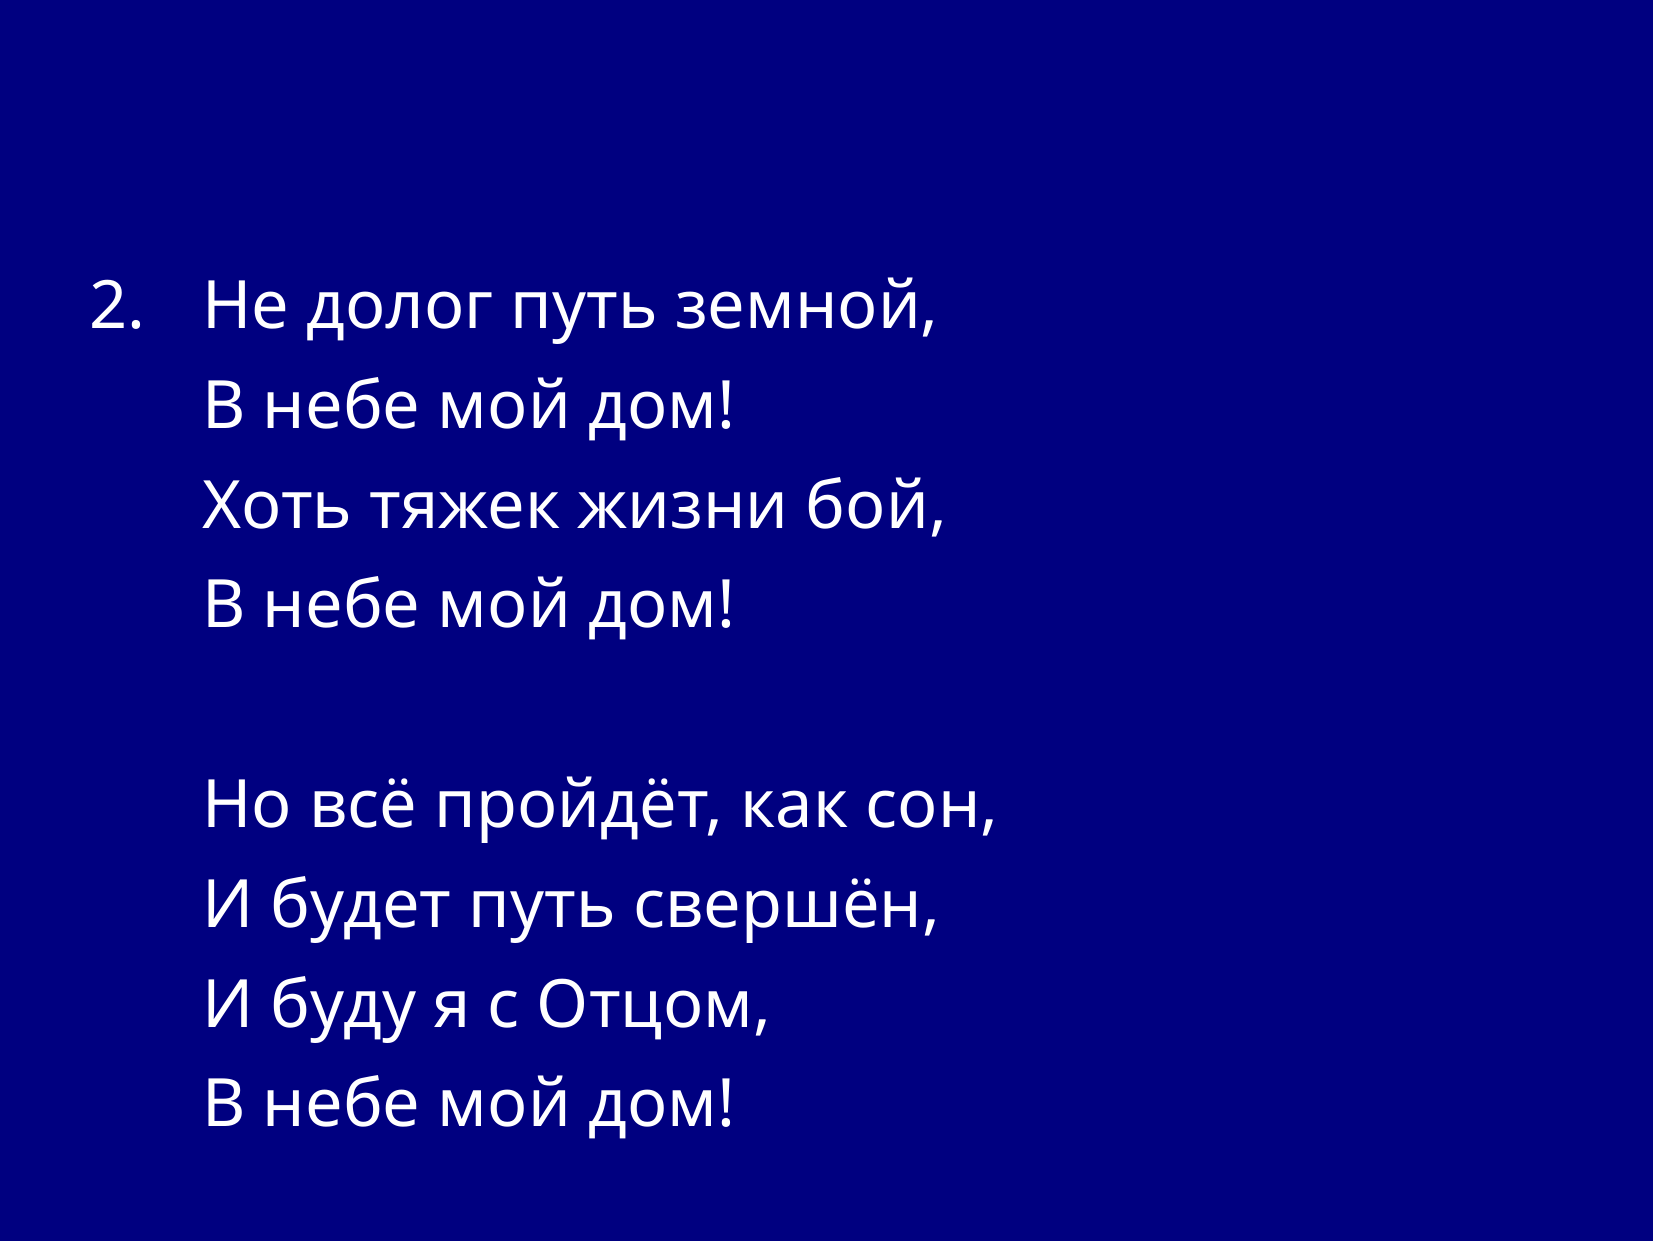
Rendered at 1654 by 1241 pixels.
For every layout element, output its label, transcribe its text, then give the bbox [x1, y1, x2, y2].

text_box 2. Не долог путь земной, В небе мой дом! Хоть тяжек жизни бой, В небе мой дом! Но всё пройдёт, как сон, И будет путь свершён, И буду я с Отцом, В небе мой дом! [75, 150, 1576, 1163]
